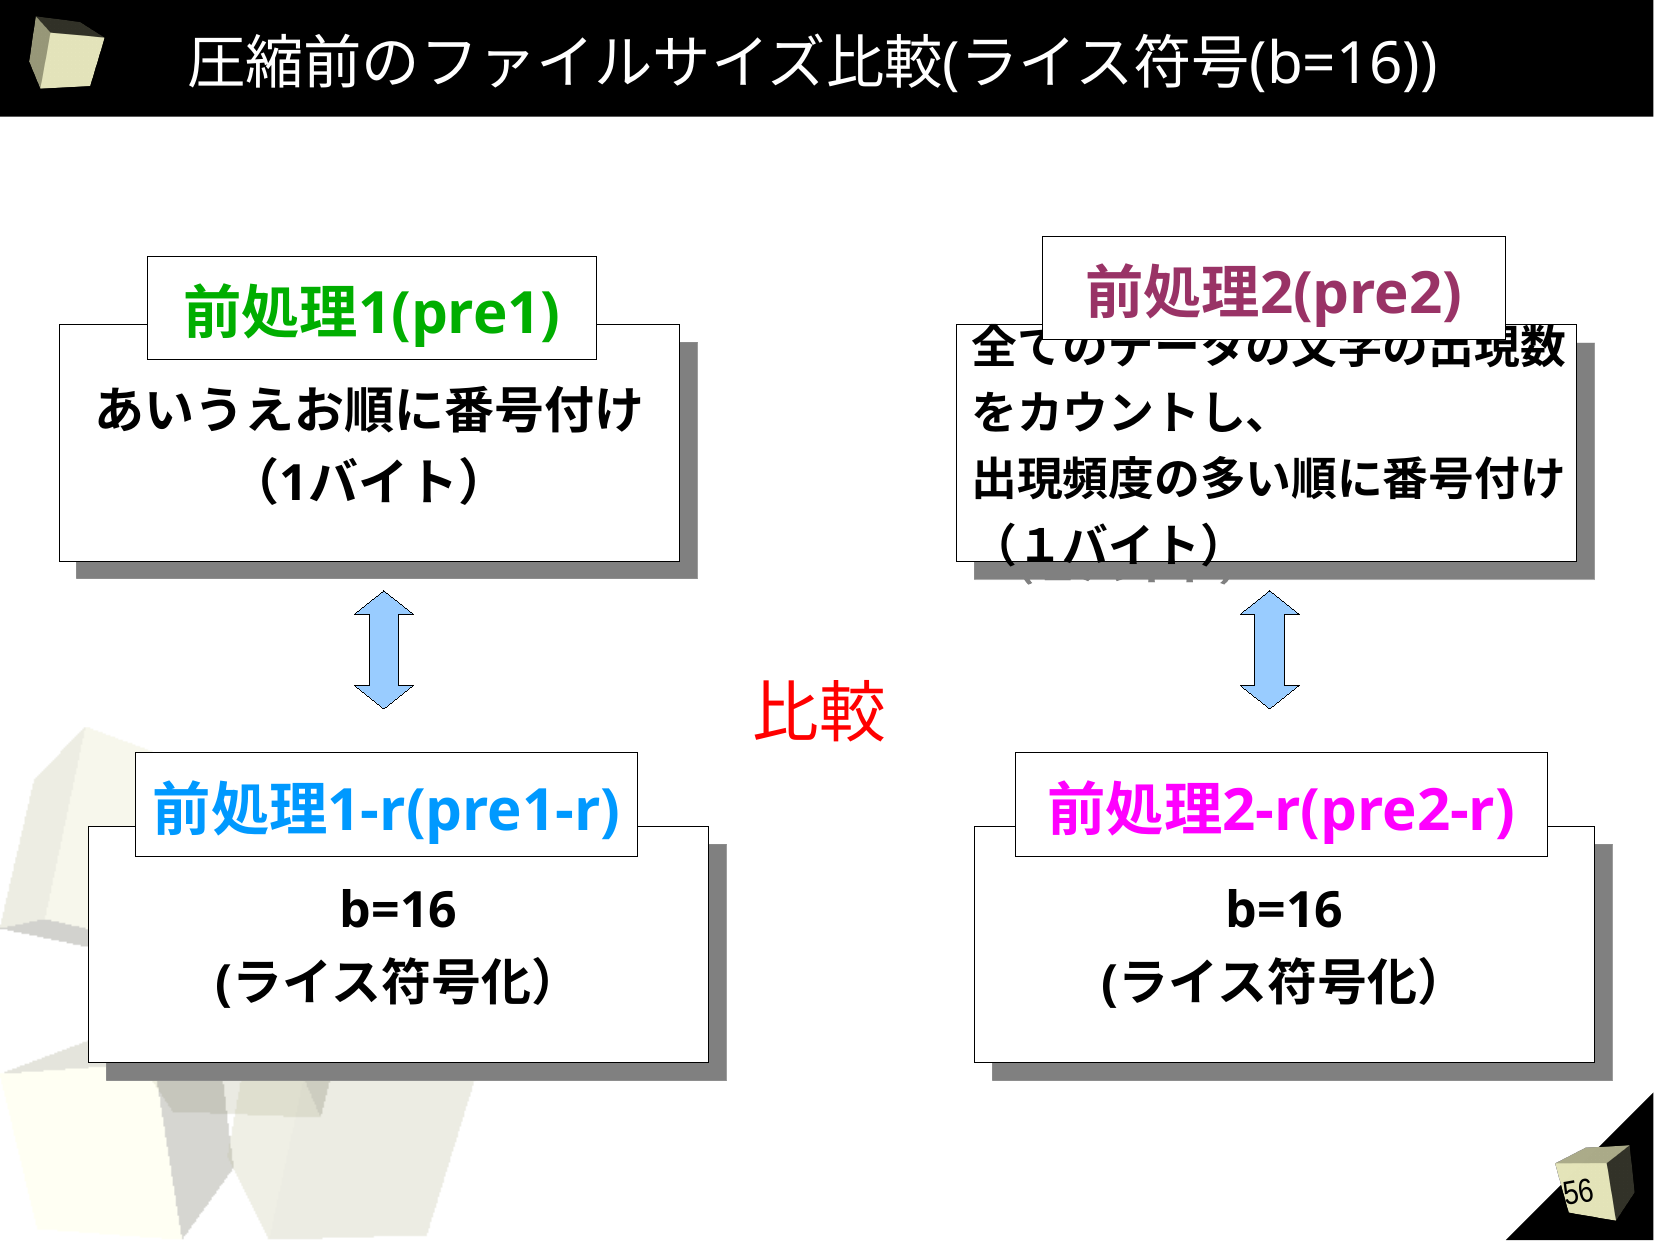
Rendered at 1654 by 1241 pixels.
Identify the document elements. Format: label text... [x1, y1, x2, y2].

text_box 前処理2-r(pre2-r) [1015, 752, 1548, 857]
text_box あいうえお順に番号付け （1バイト） [59, 324, 680, 562]
picture [0, 726, 477, 1241]
text_box [354, 590, 414, 709]
text_box [1240, 590, 1300, 709]
text_box ■圧縮前のファイルサイズ比較(ライス符号(b=16)) [118, 8, 1536, 89]
text_box 比較 [738, 651, 1536, 734]
text_box 全てのデータの文字の出現数 をカウントし、 出現頻度の多い順に番号付け （１バイト） [956, 324, 1577, 562]
text_box b=16 (ライス符号化） [88, 826, 709, 1063]
text_box 前処理1(pre1) [147, 256, 597, 360]
text_box 前処理1-r(pre1-r) [135, 752, 638, 857]
text_box b=16 (ライス符号化） [974, 826, 1595, 1063]
text_box 前処理2(pre2) [1042, 236, 1506, 340]
